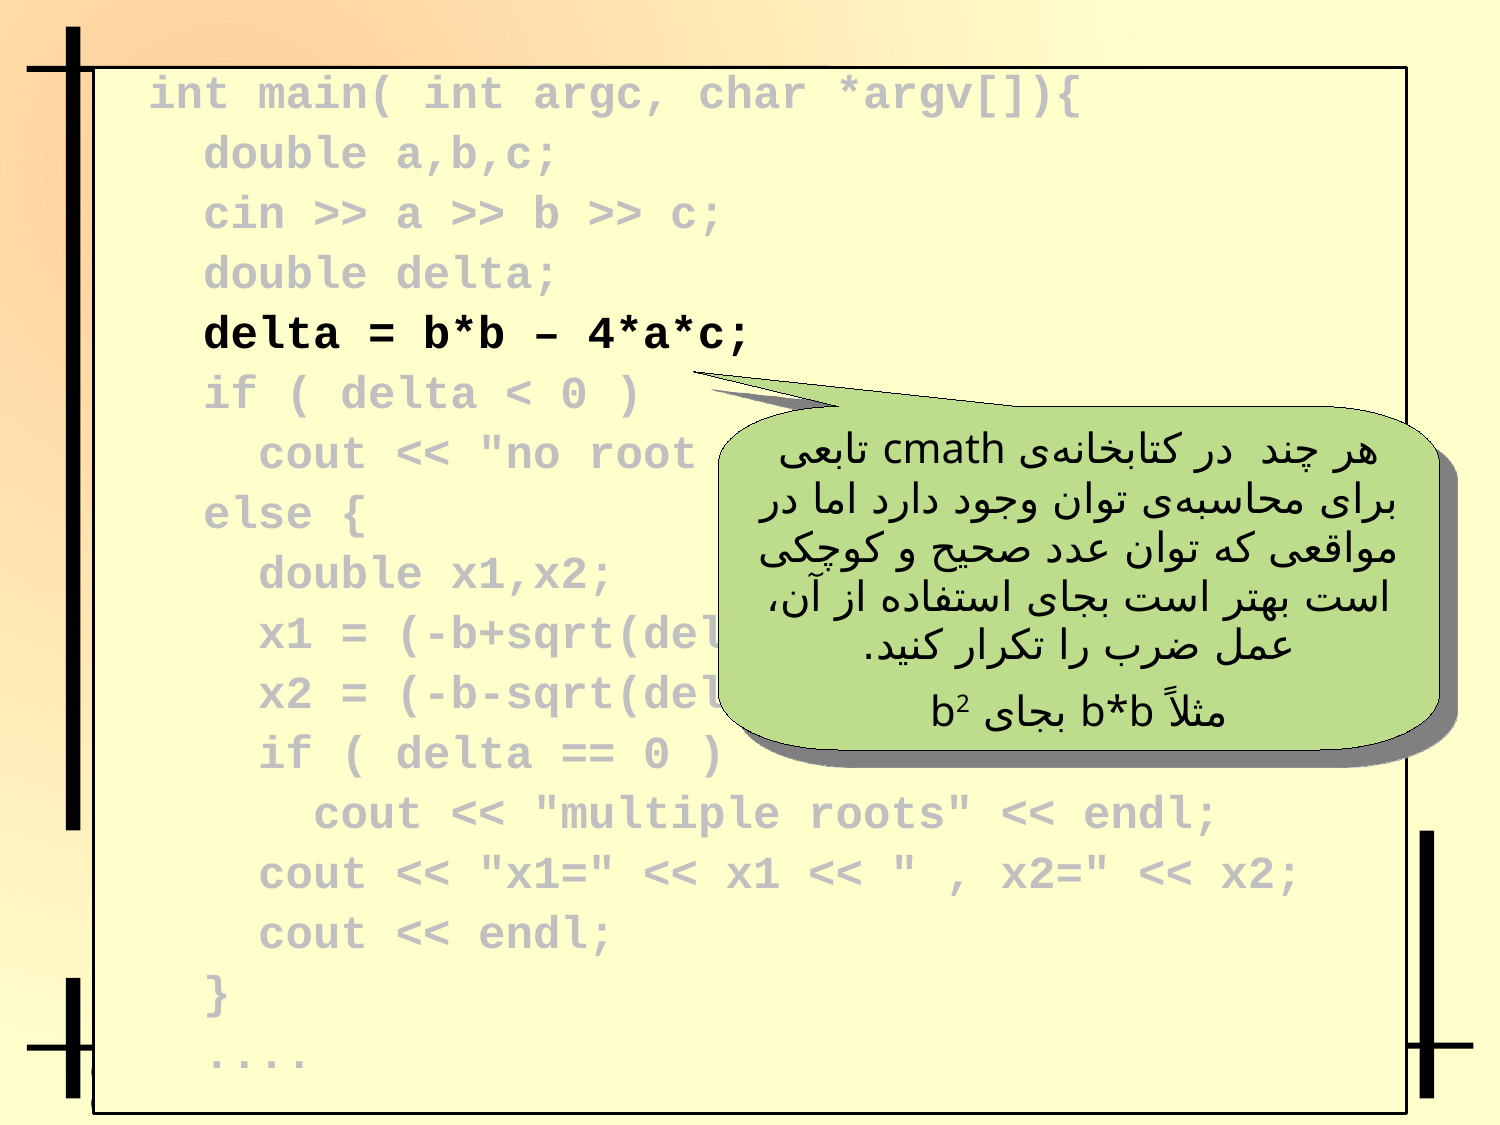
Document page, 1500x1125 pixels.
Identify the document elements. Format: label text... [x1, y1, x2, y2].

list int main( int argc, char *argv[]){ double a,b,c; cin >> a >> b >> c; double delta; delta = b*b – 4*a*c; if ( delta < 0 ) cout << "no root exists." << endl; else { double x1,x2; x1 = (-b+sqrt(delta))/(2*a); x2 = (-b-sqrt(delta))/(2*a); if ( delta == 0 ) cout << "multiple roots" << endl; cout << "x1=" << x1 << " , x2=" << x2; cout << endl; } .... [93, 67, 1407, 1114]
text_box هر چند در کتابخانه‌ی cmath تابعی برای محاسبه‌ی توان وجود دارد اما در مواقعی که توان عدد صحیح و کوچکی است بهتر است بجای استفاده از آن، عمل ضرب را تکرار کنید. مثلاً b*b بجای b2 [693, 371, 1440, 751]
